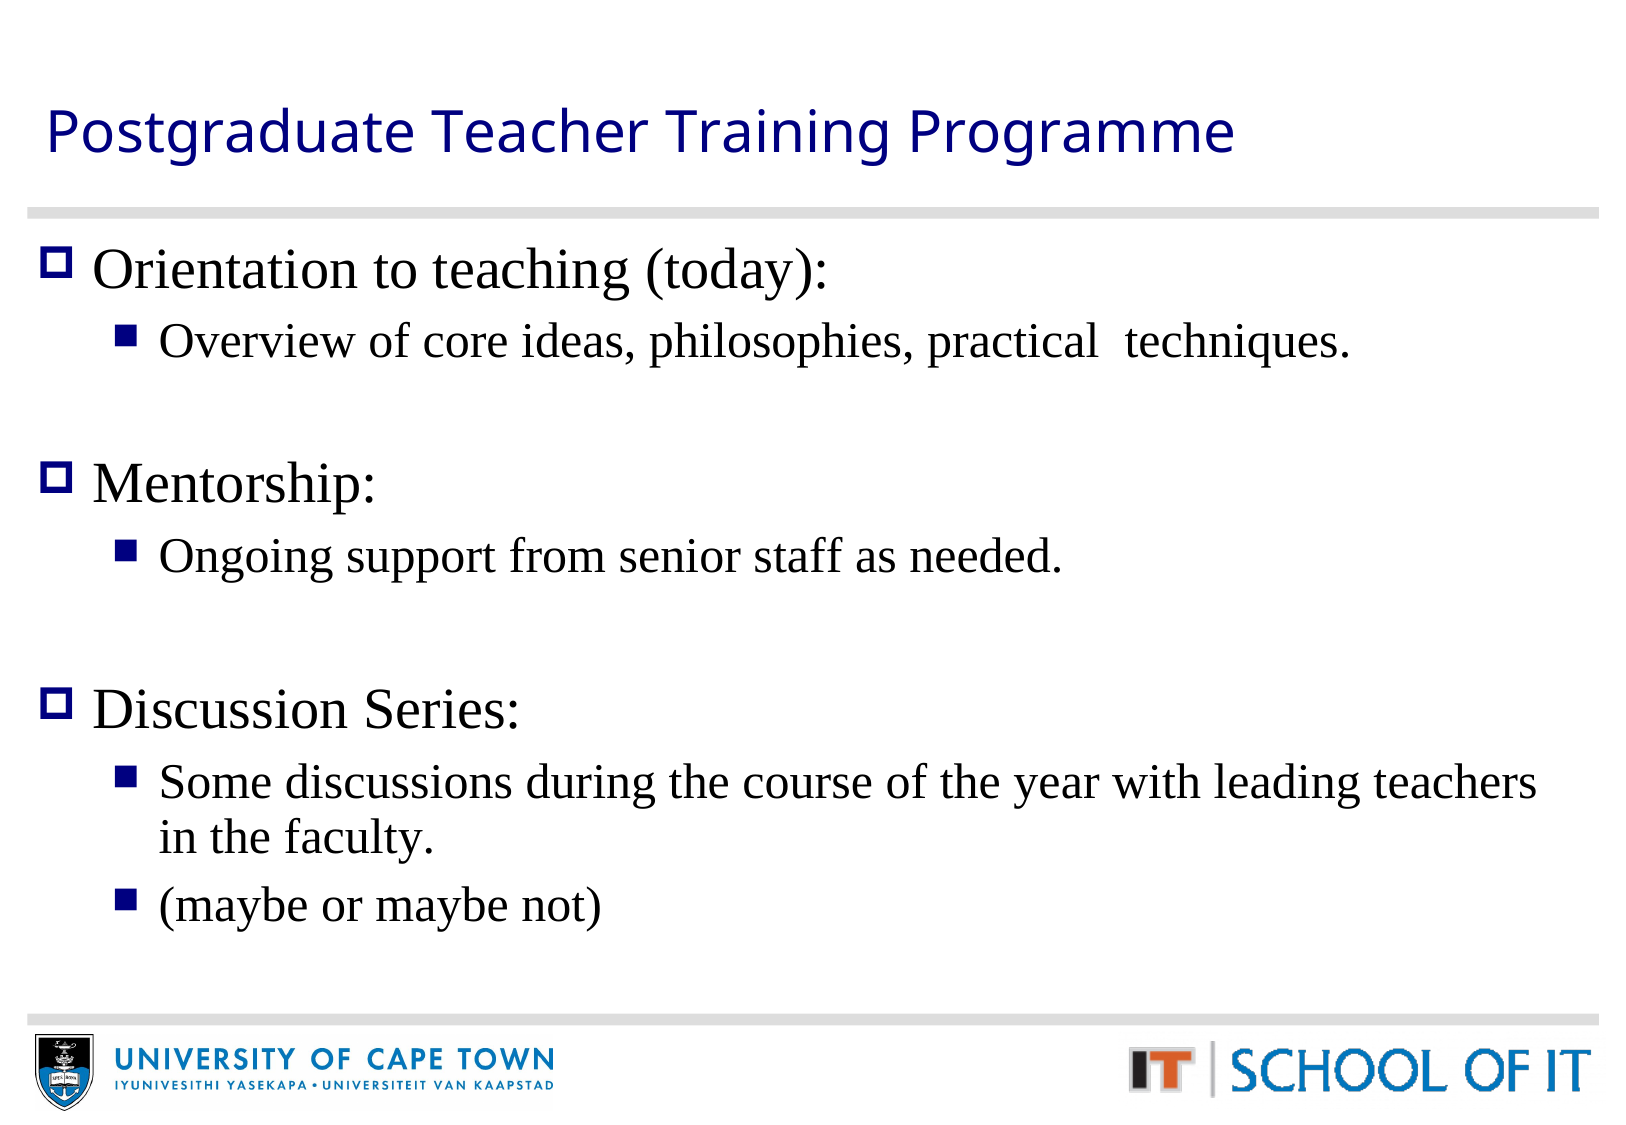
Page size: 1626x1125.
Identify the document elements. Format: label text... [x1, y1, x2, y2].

picture [1118, 1030, 1606, 1109]
title Postgraduate Teacher Training Programme [45, 66, 1583, 194]
list Orientation to teaching (today): Overview of core ideas, philosophies, practical techniques. Mentorship: Ongoing support from senior staff as needed. Discussion Series: Some discussions during the course of the year with leading teachers in the faculty. (maybe or maybe not) [36, 236, 1579, 998]
picture [35, 1034, 553, 1111]
